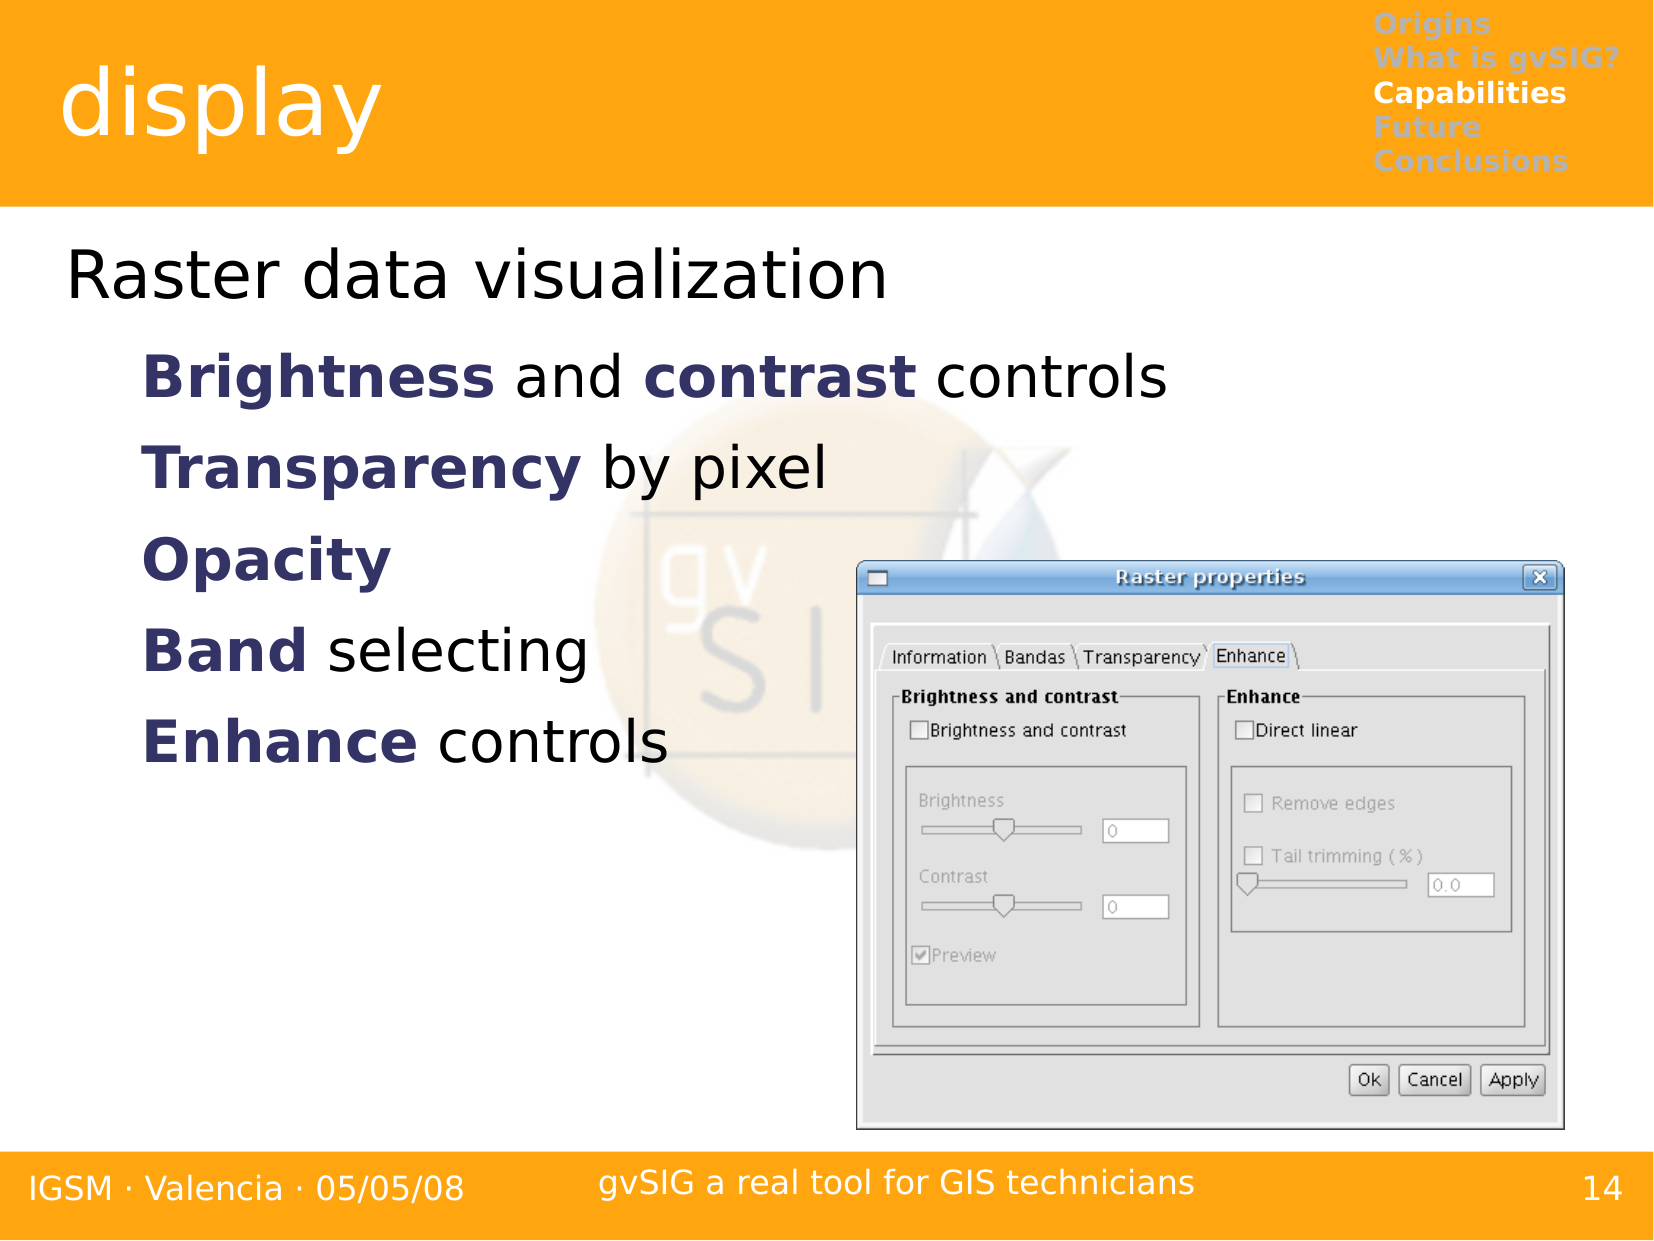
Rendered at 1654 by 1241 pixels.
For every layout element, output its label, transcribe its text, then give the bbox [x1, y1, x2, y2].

picture [856, 560, 1565, 1130]
list Raster data visualization Brightness and contrast controls Transparency by pixel Opacity Band selecting Enhance controls [47, 236, 1595, 777]
text_box Origins What is gvSIG? Capabilities Future Conclusions [1358, 0, 1654, 207]
title display [59, 29, 1358, 178]
